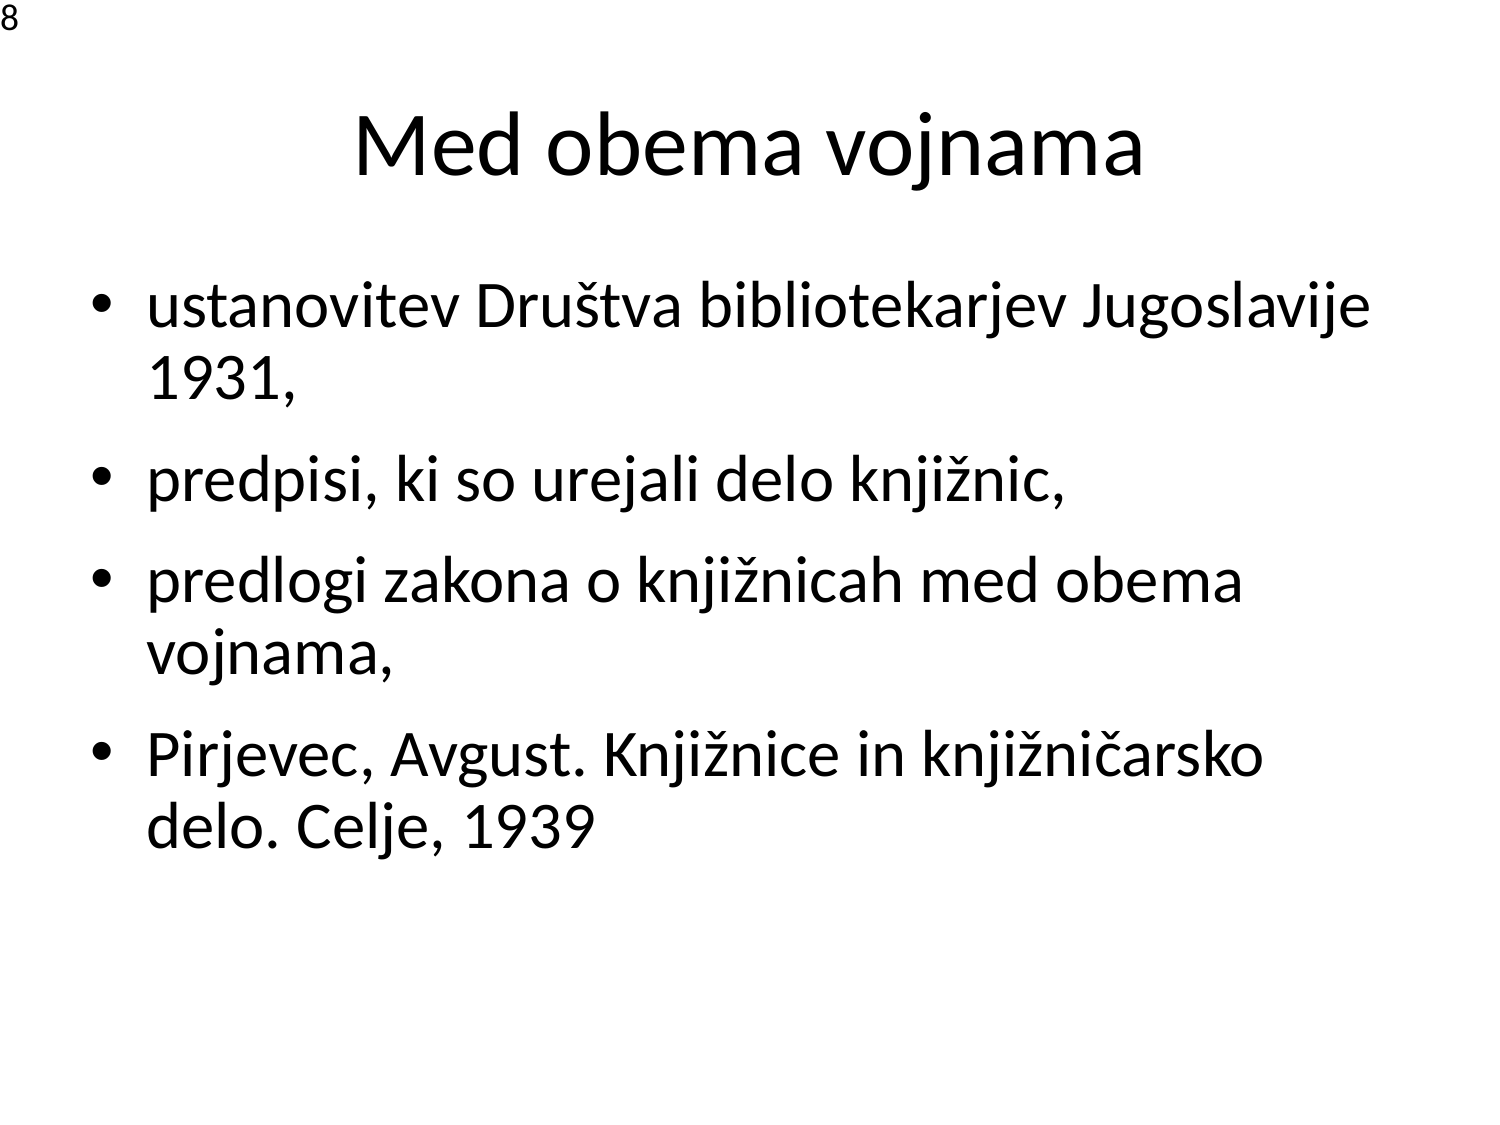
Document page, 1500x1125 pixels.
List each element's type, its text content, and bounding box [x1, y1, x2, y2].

title Med obema vojnama [75, 45, 1425, 233]
list ustanovitev Društva bibliotekarjev Jugoslavije 1931, predpisi, ki so urejali delo knjižnic, predlogi zakona o knjižnicah med obema vojnama, Pirjevec, Avgust. Knjižnice in knjižničarsko delo. Celje, 1939 [75, 262, 1425, 1005]
